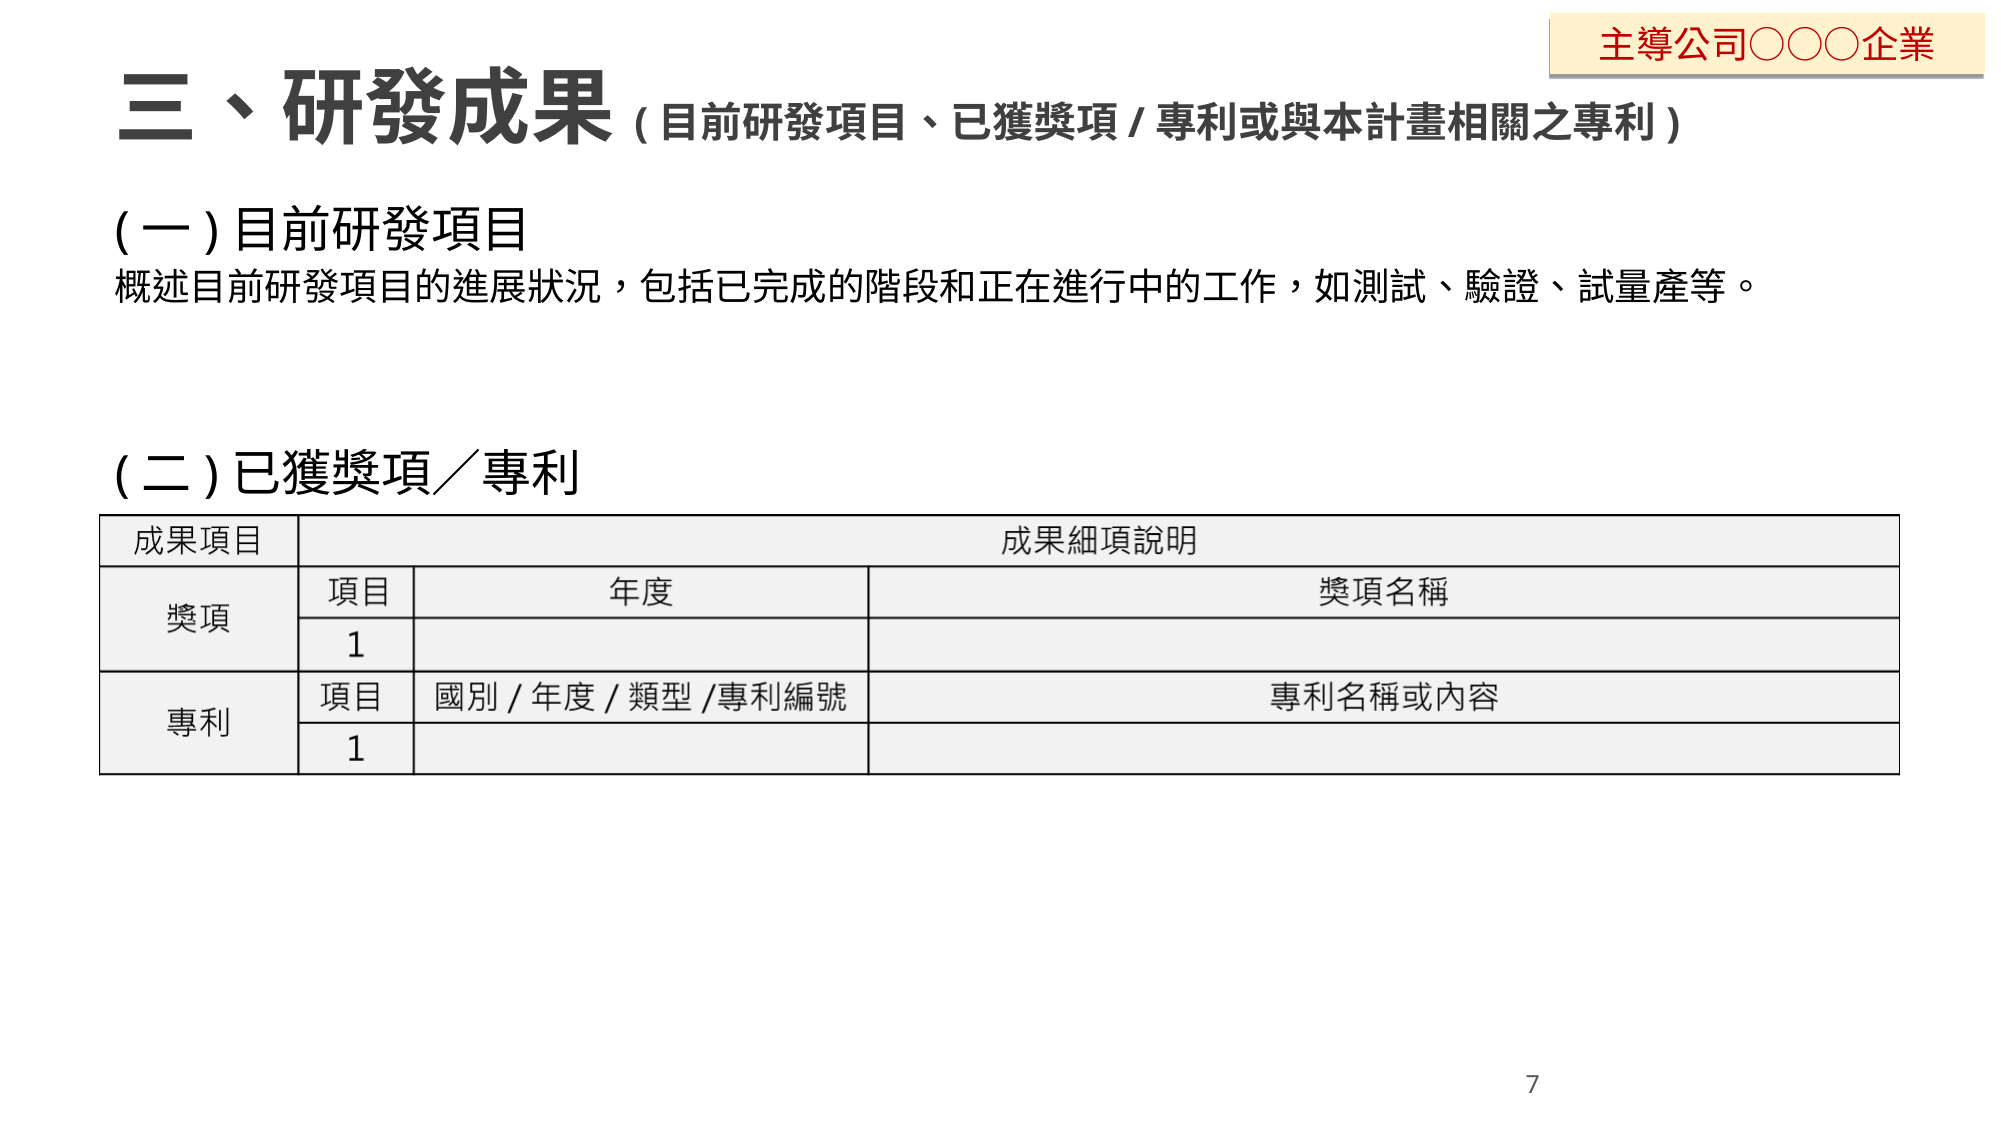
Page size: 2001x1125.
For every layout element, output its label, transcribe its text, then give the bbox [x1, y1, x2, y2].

text_box (一)目前研發項目 概述目前研發項目的進展狀況，包括已完成的階段和正在進行中的工作，如測試、驗證、試量產等。 (二)已獲獎項／專利 [99, 196, 1900, 509]
picture [99, 509, 1900, 788]
text_box <編號> [1510, 1061, 1961, 1097]
text_box 主導公司○○○企業 [1550, 13, 1985, 74]
title 三、研發成果(目前研發項目、已獲獎項/專利或與本計畫相關之專利) [99, 56, 1900, 166]
